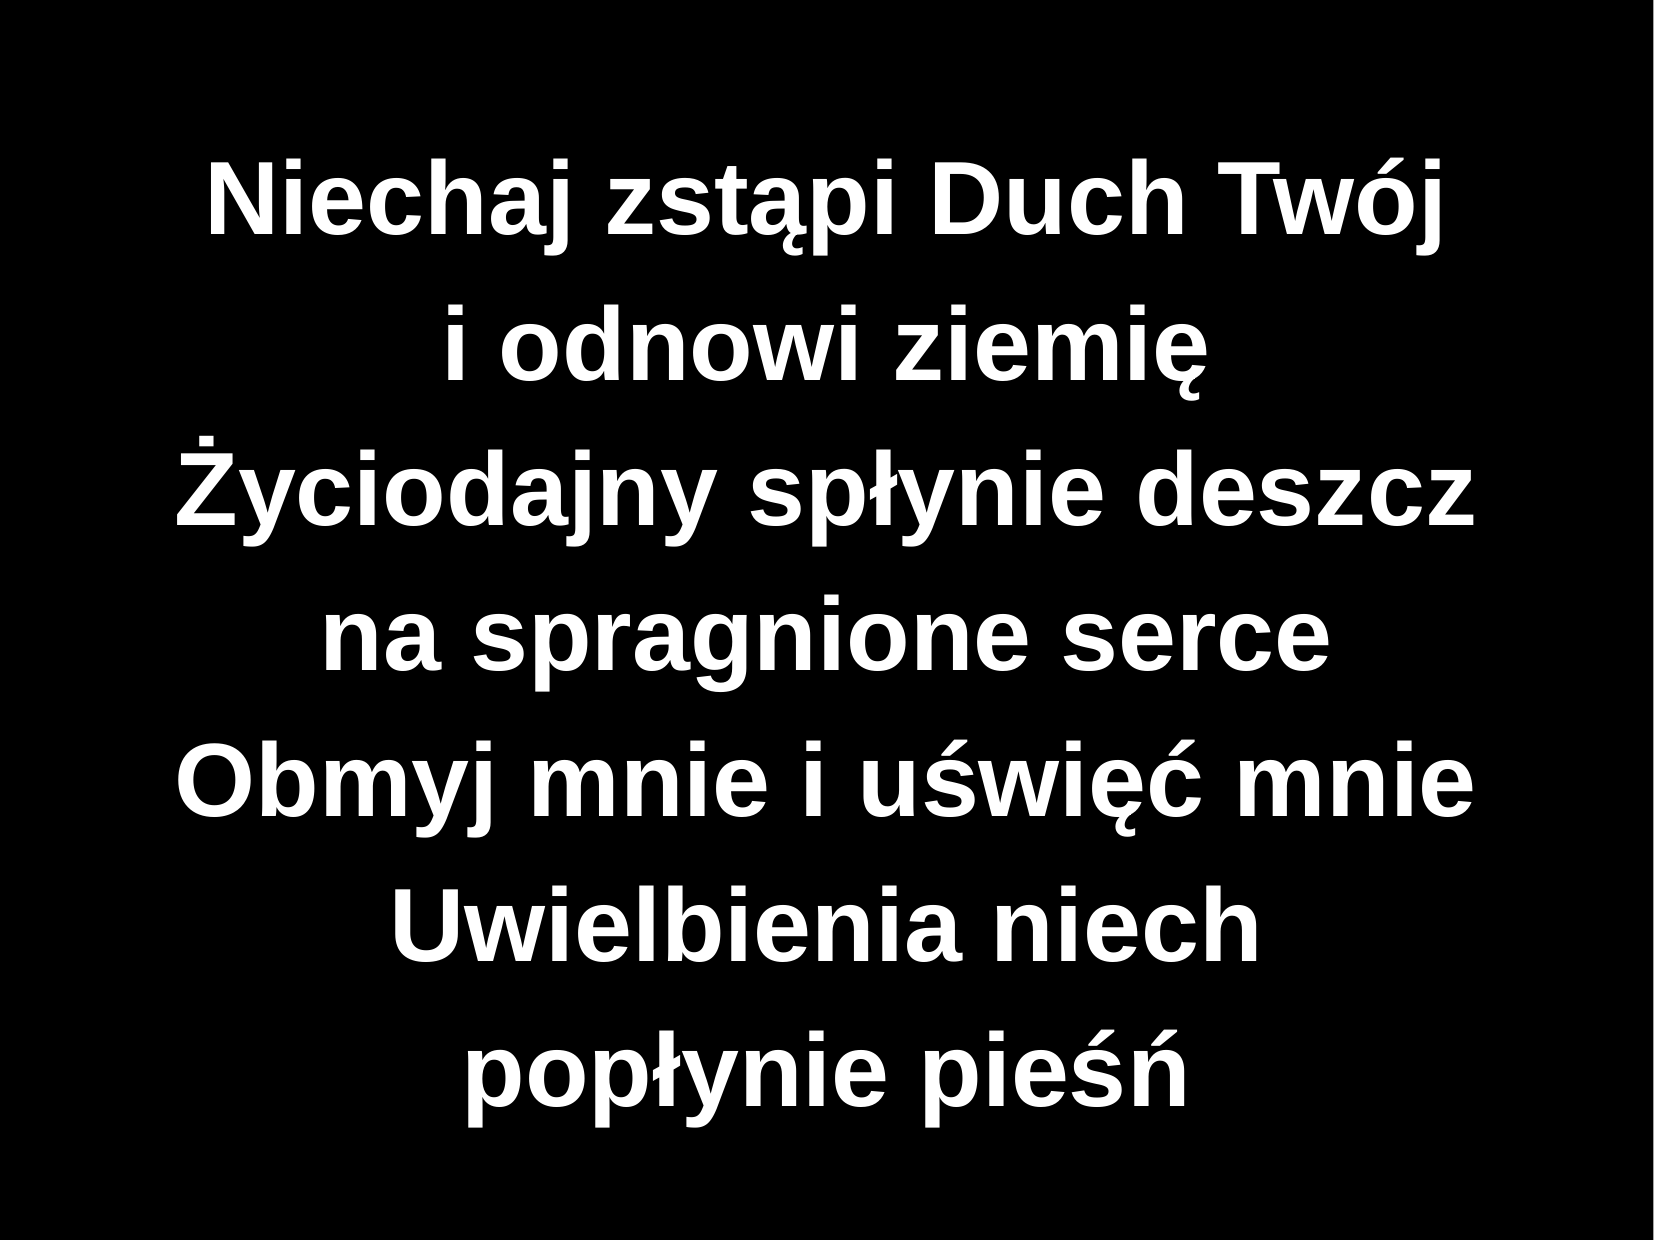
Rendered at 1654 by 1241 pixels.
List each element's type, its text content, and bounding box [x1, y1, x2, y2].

subtitle Niechaj zstąpi Duch Twój i odnowi ziemię Życiodajny spłynie deszcz na spragnione serce Obmyj mnie i uświęć mnie Uwielbienia niech popłynie pieśń [0, 0, 1654, 1241]
